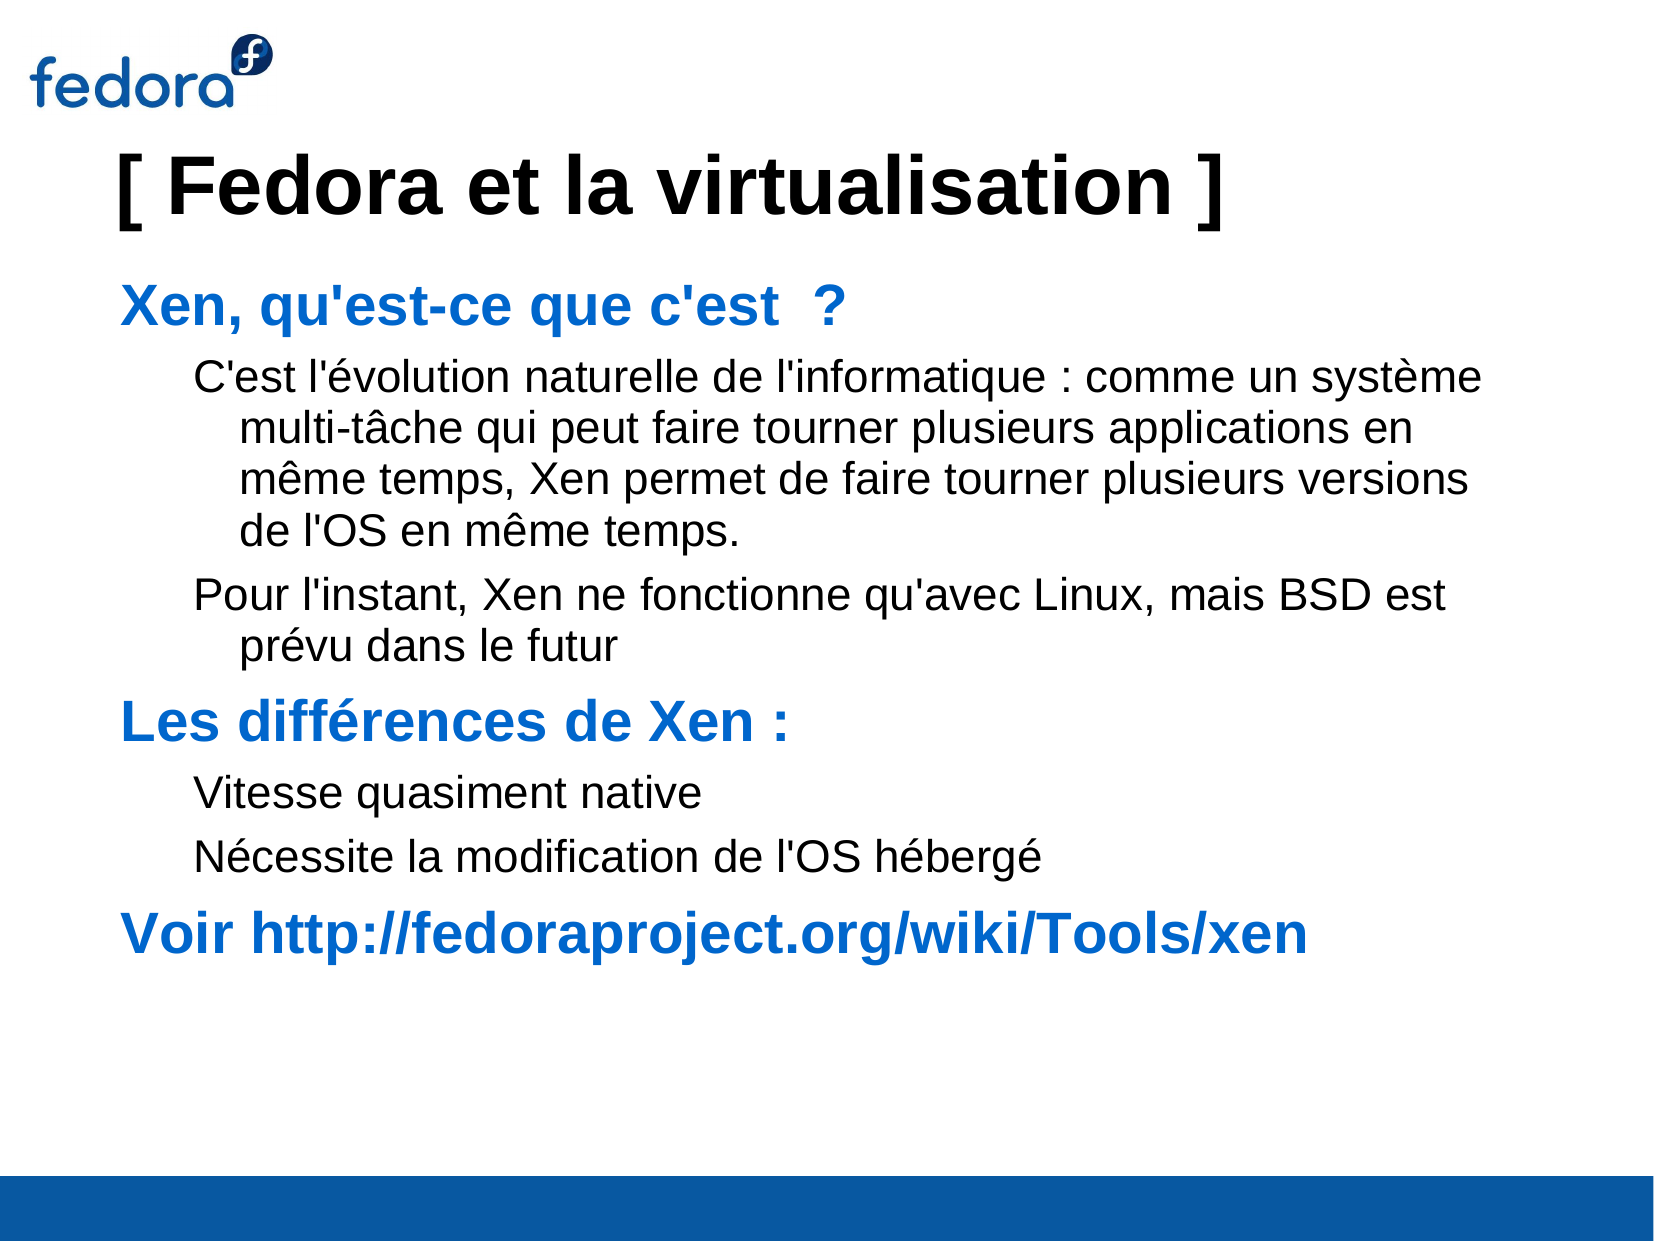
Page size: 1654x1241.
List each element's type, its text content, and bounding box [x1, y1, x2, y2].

picture [0, 1176, 1654, 1241]
list Xen, qu'est-ce que c'est ? C'est l'évolution naturelle de l'informatique : comme un système multi-tâche qui peut faire tourner plusieurs applications en même temps, Xen permet de faire tourner plusieurs versions de l'OS en même temps. Pour l'instant, Xen ne fonctionne qu'avec Linux, mais BSD est prévu dans le futur Les différences de Xen : Vitesse quasiment native Nécessite la modification de l'OS hébergé Voir http://fedoraproject.org/wiki/Tools/xen [118, 272, 1523, 1169]
title [ Fedora et la virtualisation ] [115, 122, 1521, 249]
picture [22, 27, 277, 115]
